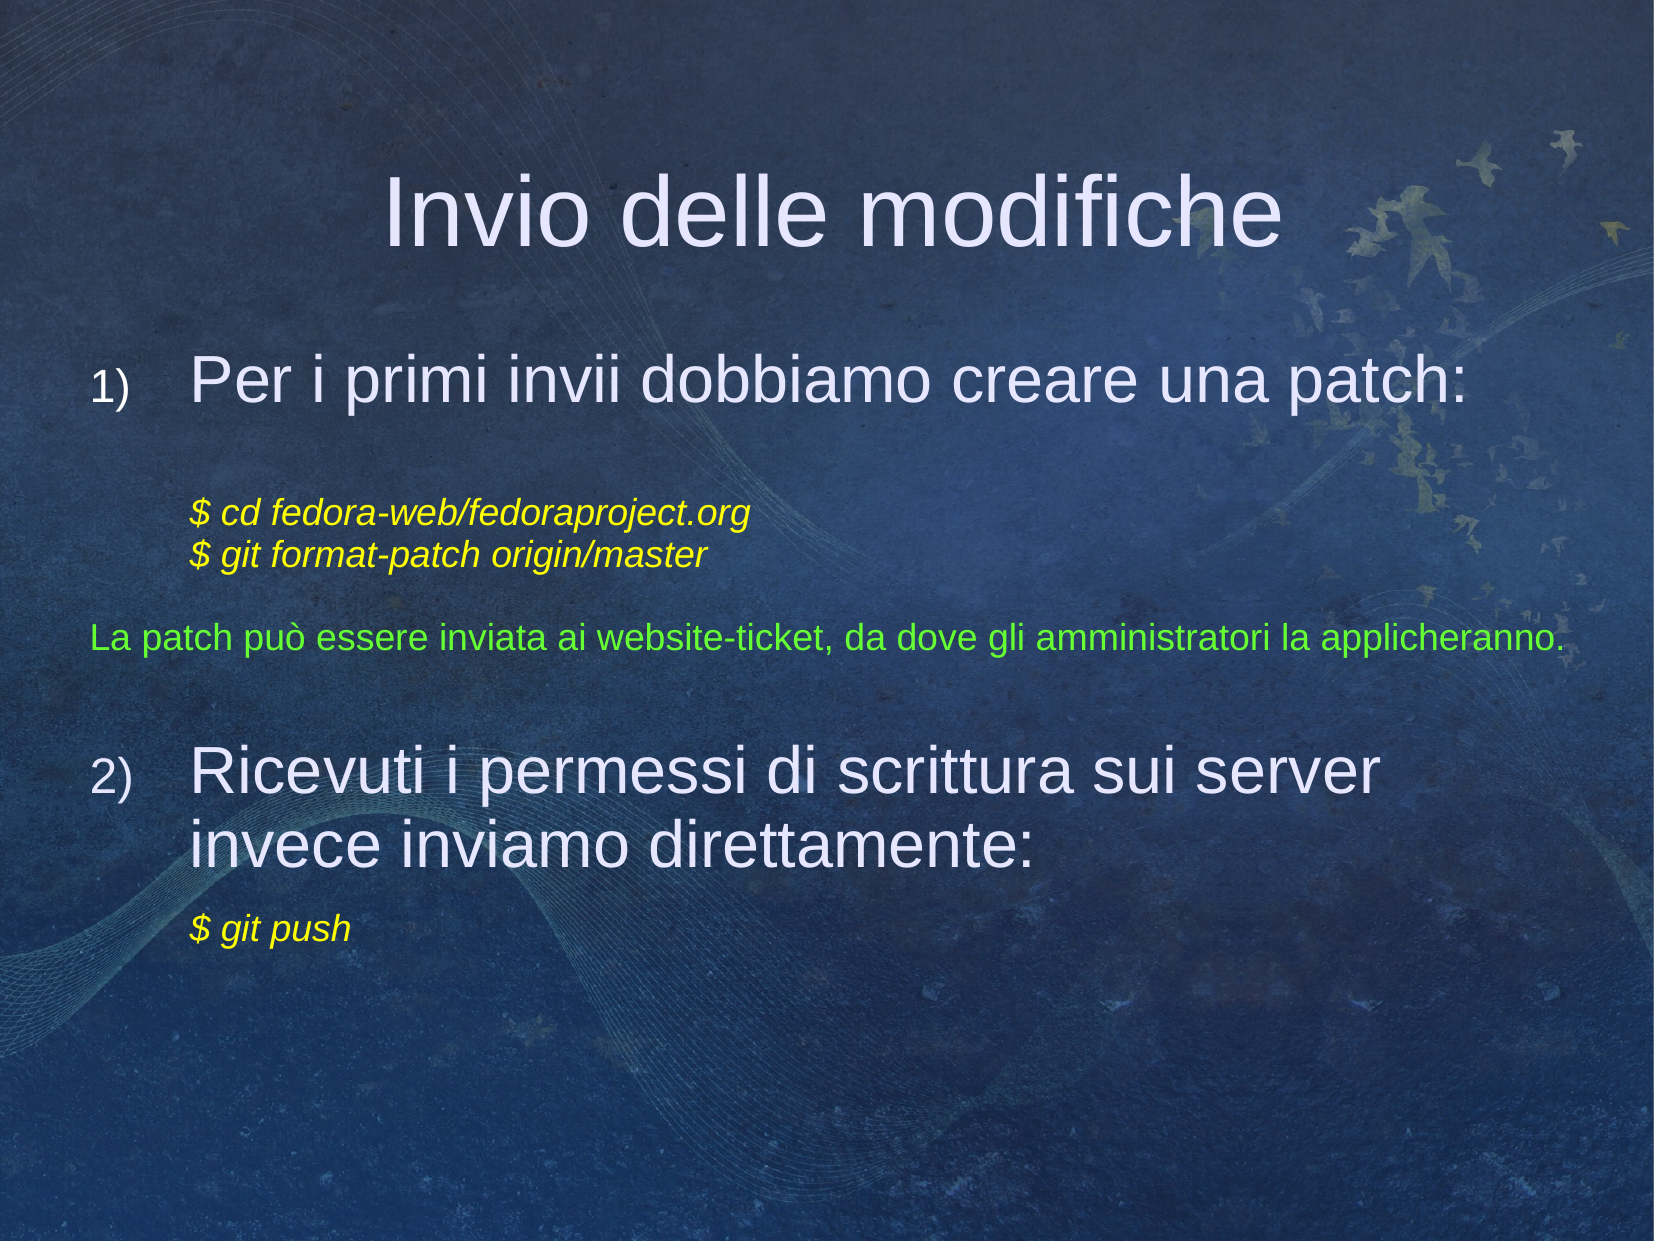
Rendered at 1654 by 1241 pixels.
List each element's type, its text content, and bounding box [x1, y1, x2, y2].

text_box Invio delle modifiche Per i primi invii dobbiamo creare una patch: $ cd fedora-web/fedoraproject.org $ git format-patch origin/master La patch può essere inviata ai website-ticket, da dove gli amministratori la applicheranno. 2) Ricevuti i permessi di scrittura sui server invece inviamo direttamente: $ git push [89, 100, 1578, 1081]
picture [0, 0, 1654, 1241]
